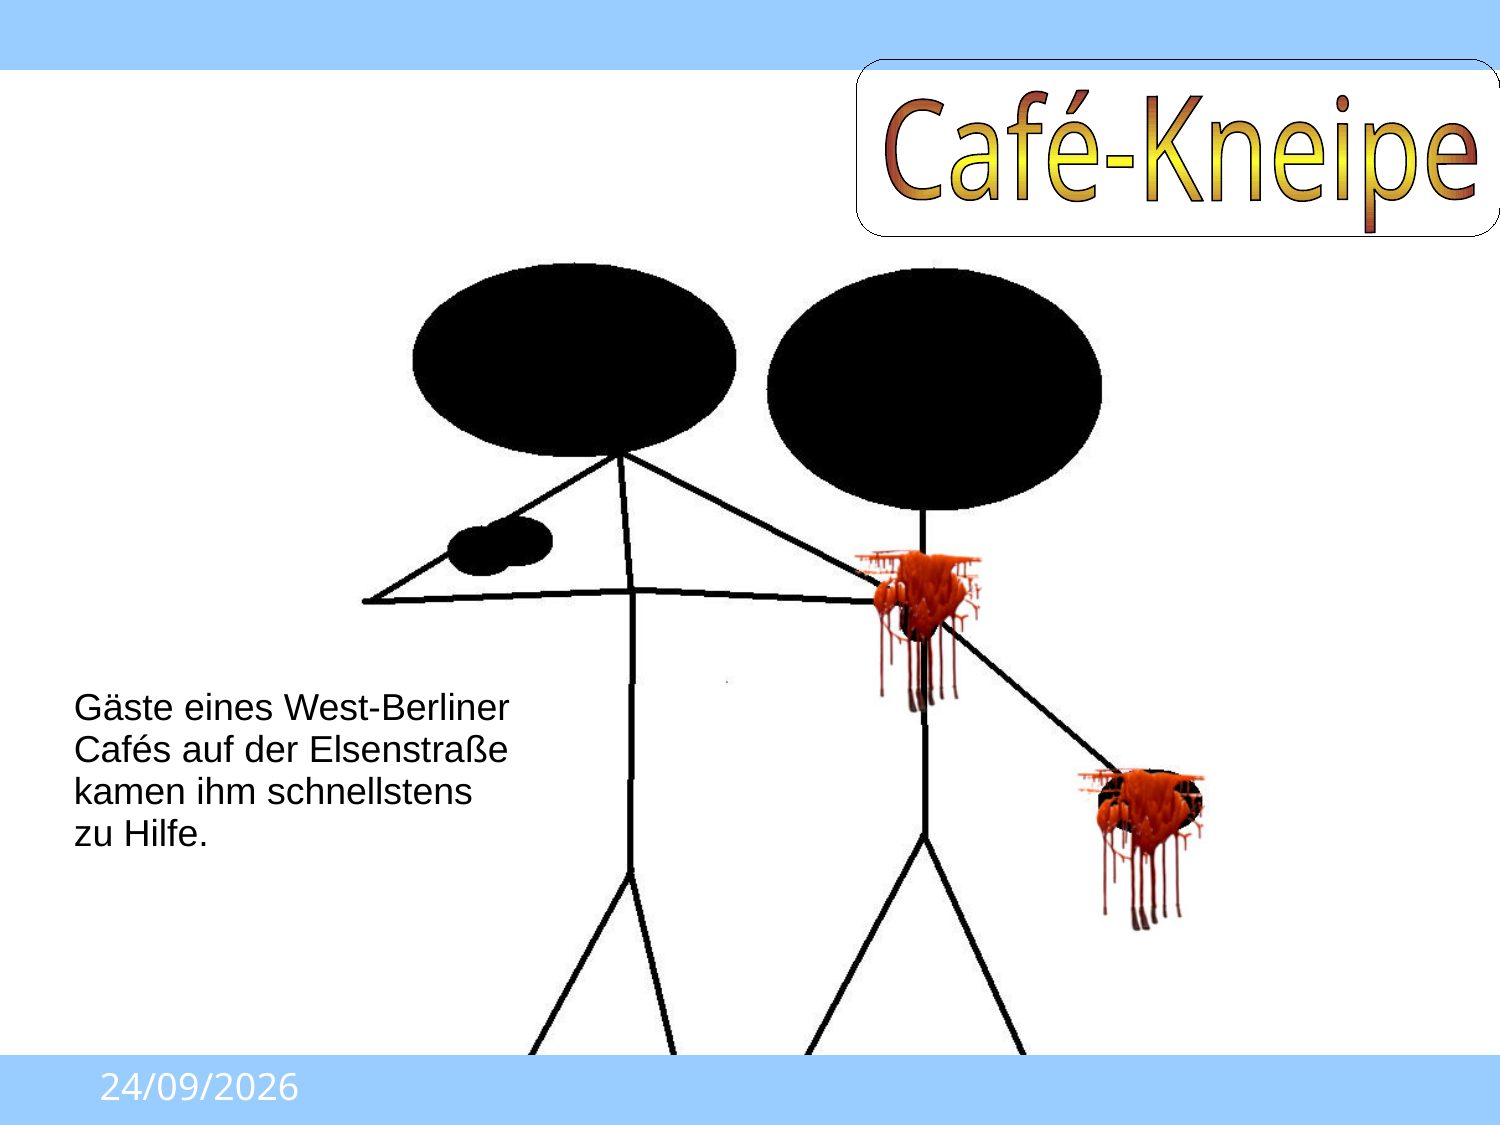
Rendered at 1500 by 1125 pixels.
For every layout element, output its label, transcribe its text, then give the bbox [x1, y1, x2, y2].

text_box Café-Kneipe [951, 123, 998, 201]
text_box Café-Kneipe [885, 99, 944, 200]
text_box Café-Kneipe [1365, 123, 1416, 233]
text_box Café-Kneipe [1147, 96, 1204, 201]
text_box Café-Kneipe [1007, 91, 1048, 200]
text_box Café-Kneipe [1337, 123, 1348, 200]
text_box Café-Kneipe [1212, 121, 1261, 201]
text_box Café-Kneipe [1274, 122, 1324, 202]
text_box Gäste eines West-Berliner Cafés auf der Elsenstraße kamen ihm schnellstens zu Hilfe. [59, 679, 536, 863]
picture [0, 70, 1500, 1055]
text_box Café-Kneipe [1066, 90, 1089, 114]
text_box Café-Kneipe [1107, 155, 1133, 168]
text_box Café-Kneipe [1427, 123, 1477, 200]
text_box Café-Kneipe [1048, 122, 1098, 202]
